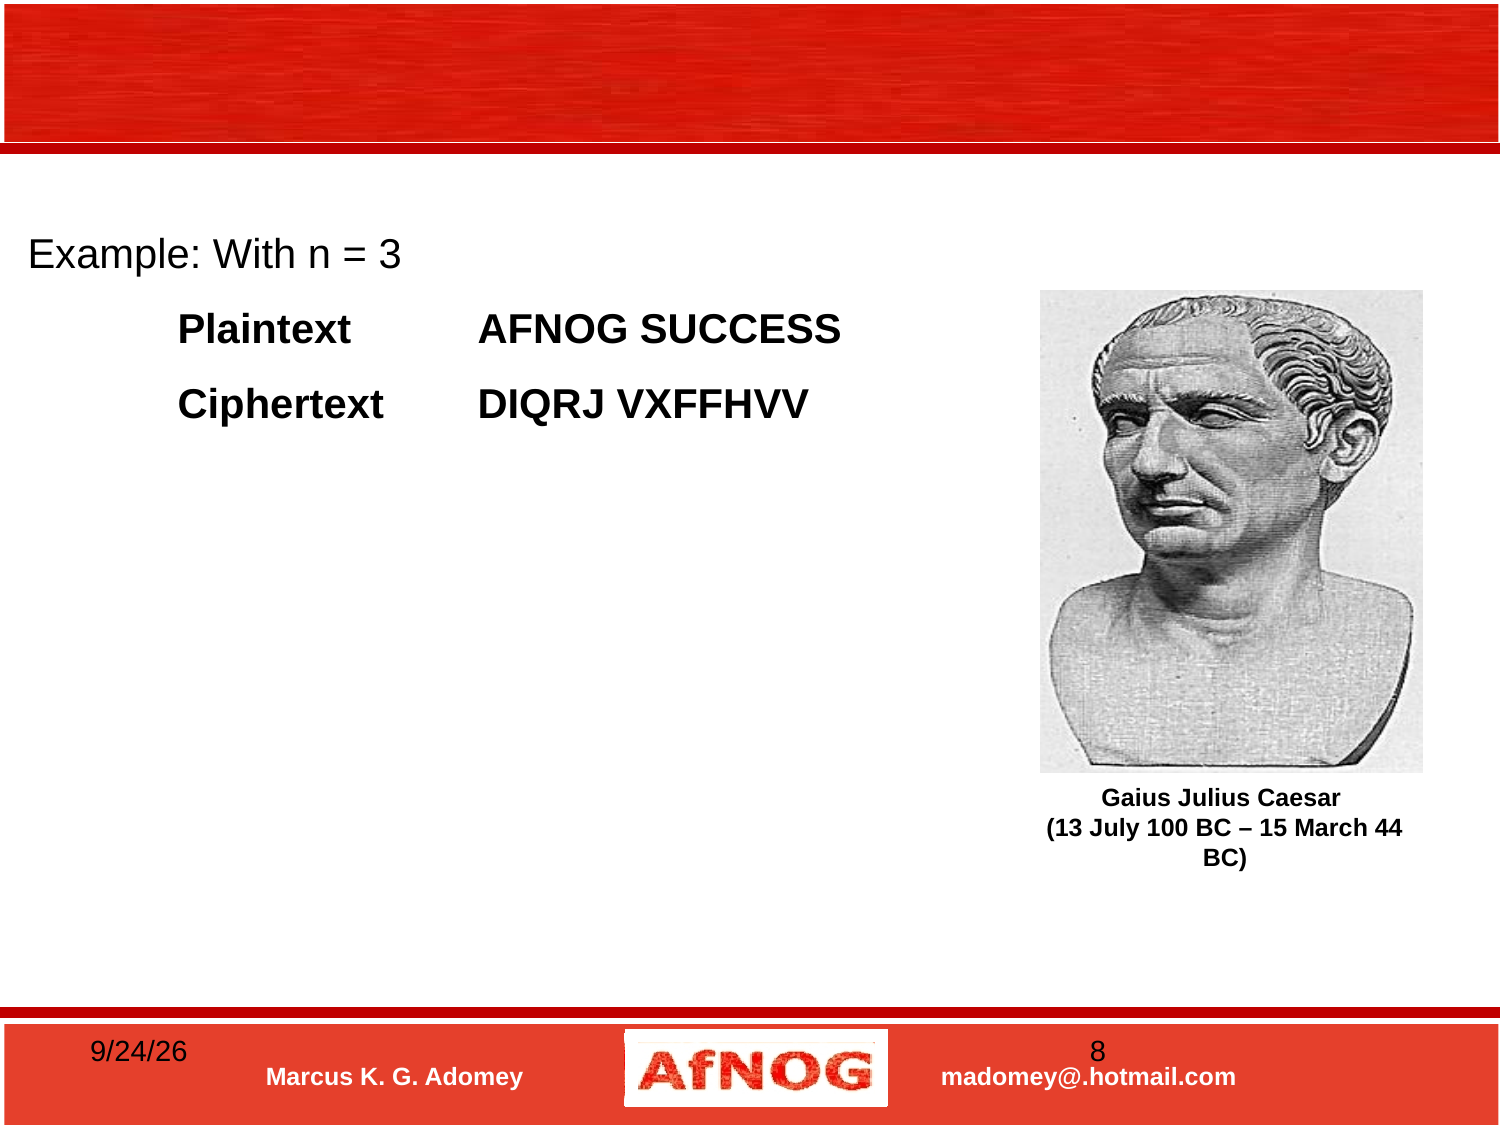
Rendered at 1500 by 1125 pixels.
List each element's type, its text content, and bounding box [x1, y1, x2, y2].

text_box Gaius Julius Caesar (13 July 100 BC – 15 March 44 BC) [1012, 774, 1438, 850]
text_box [1037, 287, 1425, 774]
text_box Example: With n = 3 Plaintext AFNOG SUCCESS Ciphertext DIQRJ VXFFHVV [12, 194, 1463, 513]
text_box 8 [1074, 1024, 1426, 1103]
text_box 11/3/2011 [75, 1024, 426, 1103]
